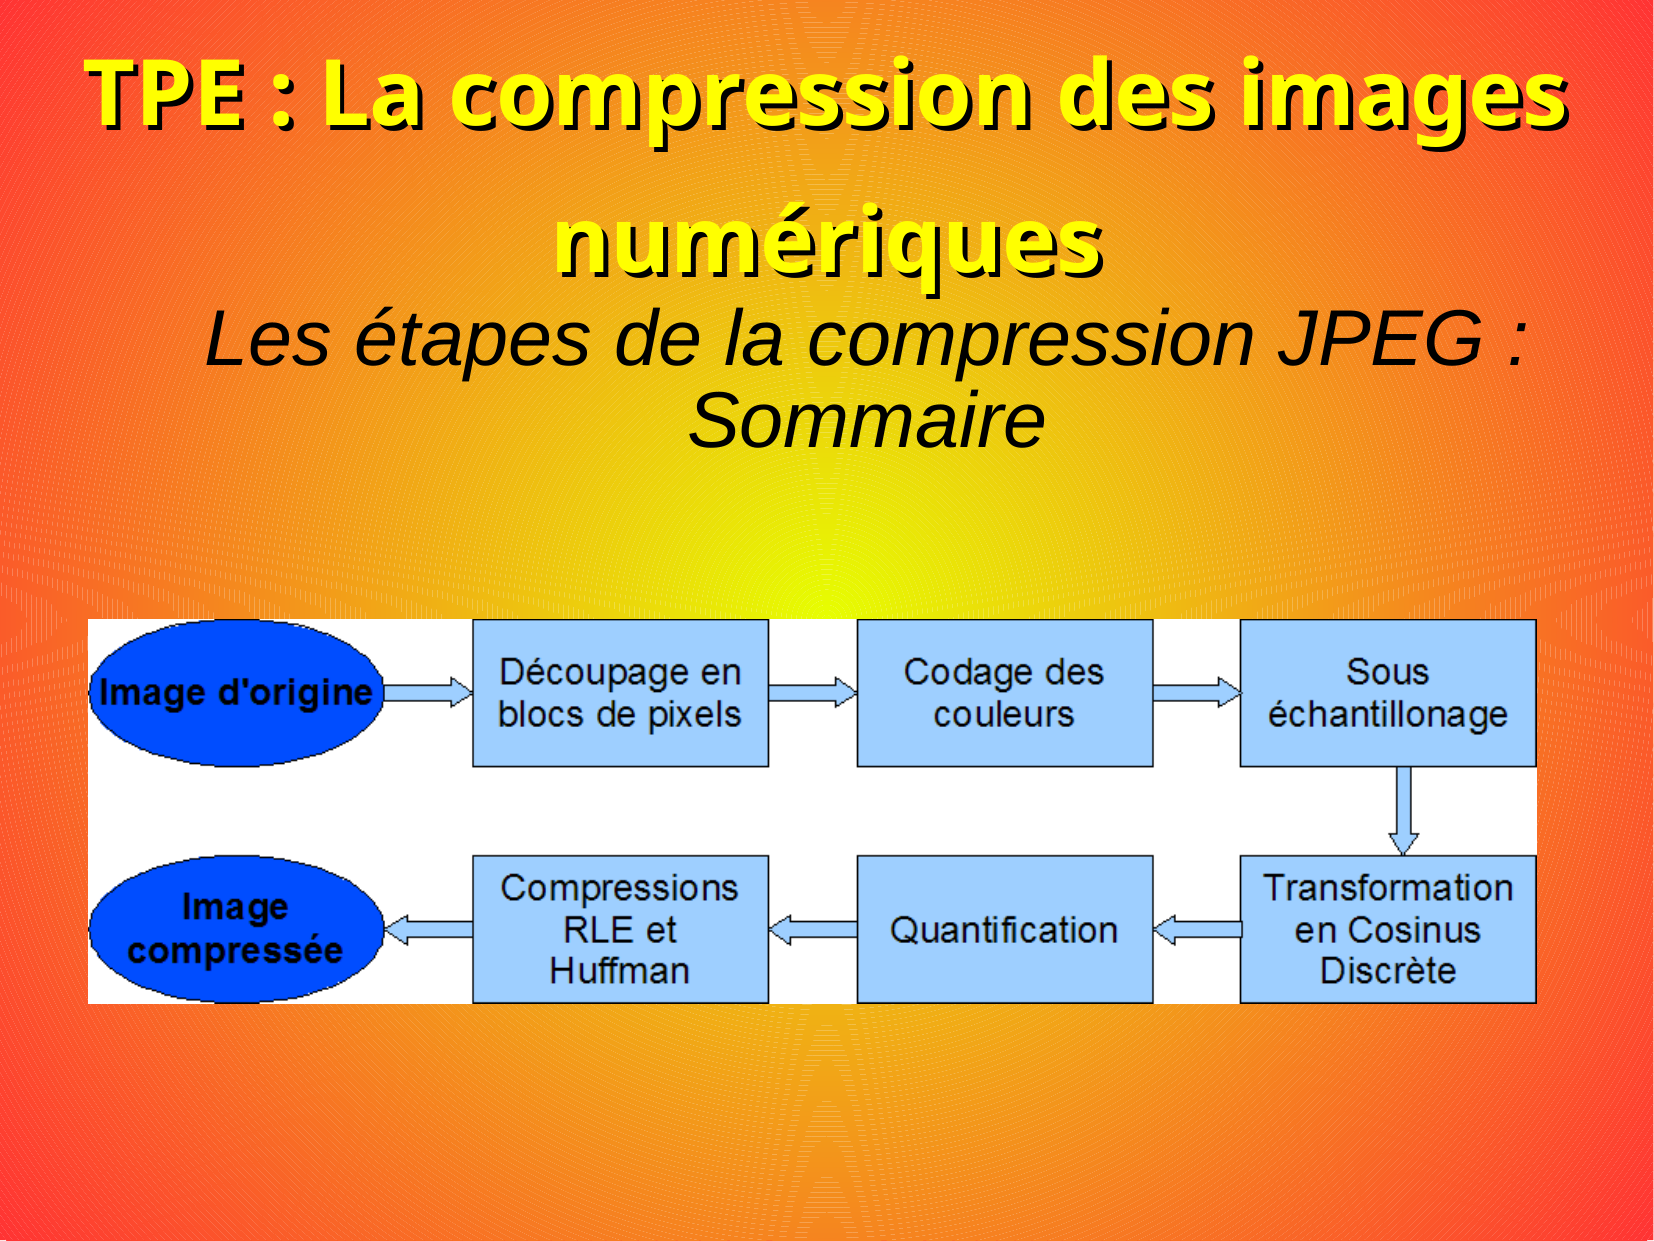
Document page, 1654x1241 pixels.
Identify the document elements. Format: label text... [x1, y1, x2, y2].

subtitle Les étapes de la compression JPEG : Sommaire [105, 49, 1594, 854]
picture [88, 619, 1537, 1004]
title TPE : La compression des images numériques [82, 14, 1571, 292]
